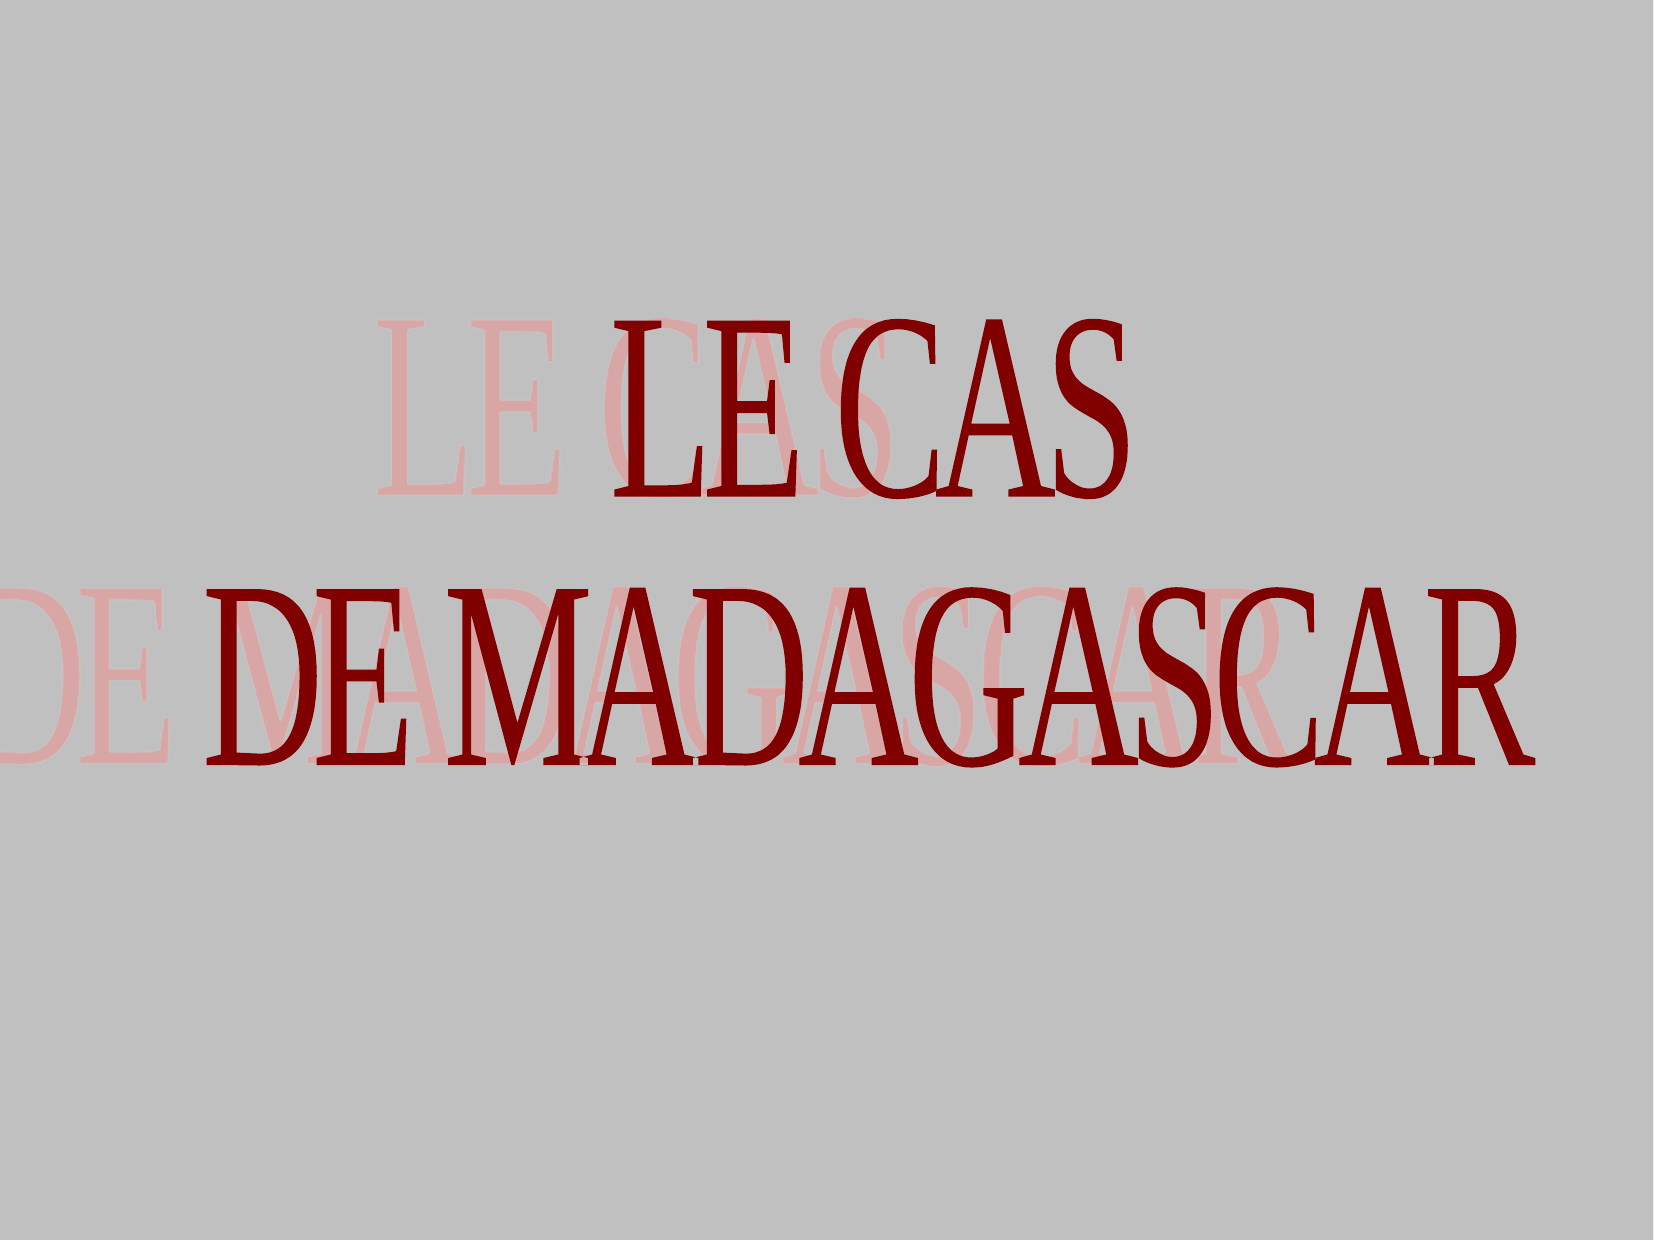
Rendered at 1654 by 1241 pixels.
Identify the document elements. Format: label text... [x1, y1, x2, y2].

text_box LE CAS DE MADAGASCAR [914, 587, 1025, 768]
text_box LE CAS DE MADAGASCAR [799, 587, 919, 766]
text_box LE CAS DE MADAGASCAR [840, 318, 1128, 500]
text_box LE CAS DE MADAGASCAR [614, 320, 703, 497]
text_box LE CAS DE MADAGASCAR [206, 589, 317, 766]
text_box LE CAS DE MADAGASCAR [316, 589, 407, 766]
text_box LE CAS DE MADAGASCAR [1219, 587, 1536, 768]
text_box LE CAS DE MADAGASCAR [707, 320, 797, 497]
text_box LE CAS DE MADAGASCAR [1019, 587, 1211, 768]
text_box LE CAS DE MADAGASCAR [448, 587, 803, 766]
